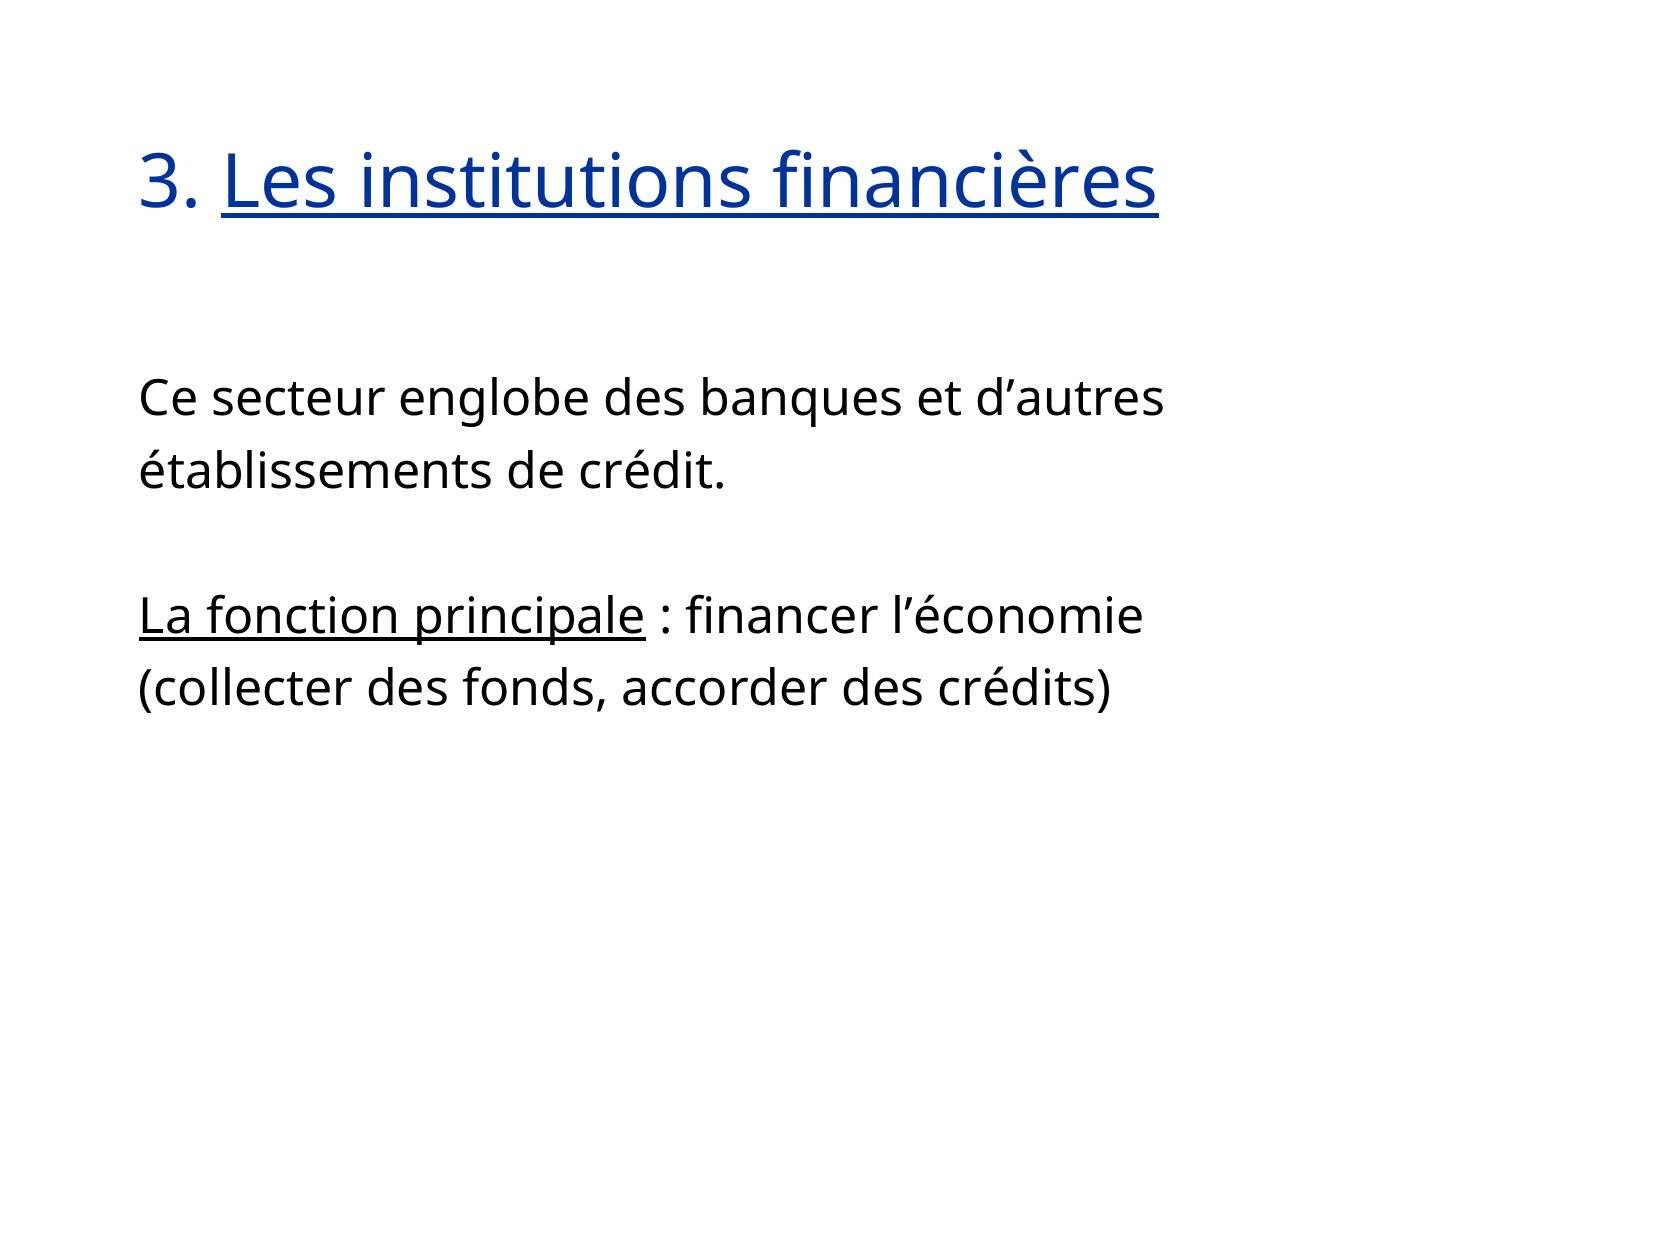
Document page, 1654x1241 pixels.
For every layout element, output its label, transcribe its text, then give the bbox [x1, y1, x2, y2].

title 3. Les institutions financières [123, 68, 1530, 276]
list Ce secteur englobe des banques et d’autres établissements de crédit. La fonction principale : financer l’économie (collecter des fonds, accorder des crédits) [123, 358, 1530, 1103]
